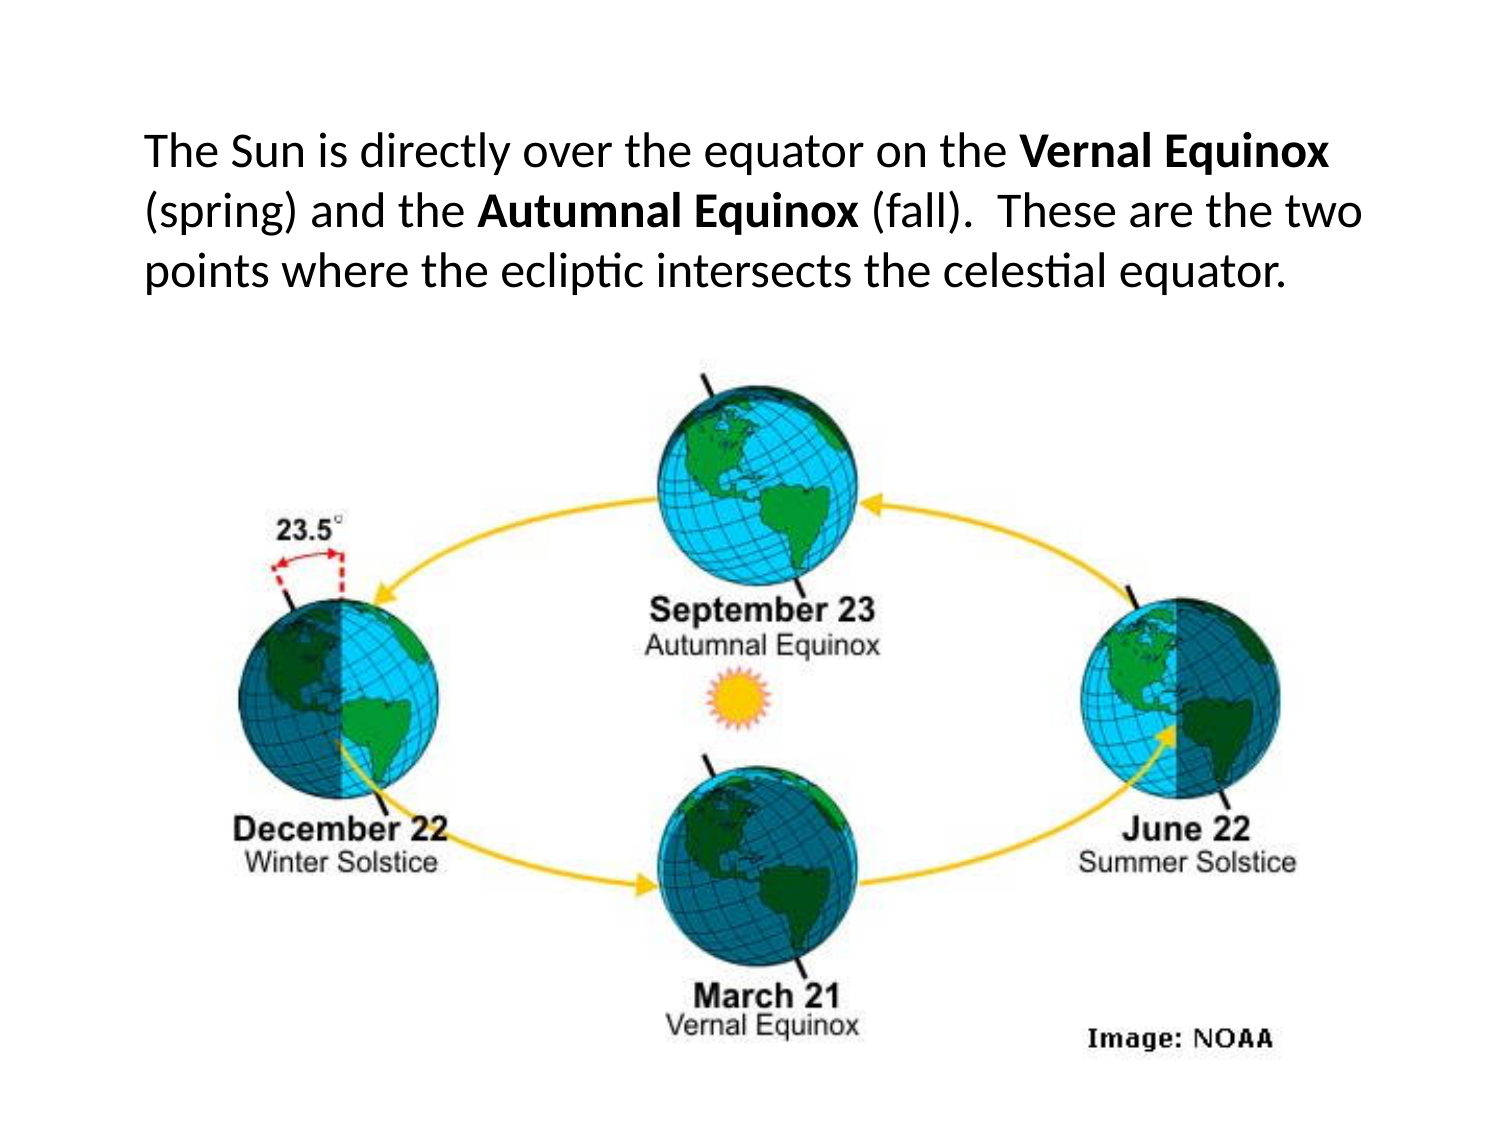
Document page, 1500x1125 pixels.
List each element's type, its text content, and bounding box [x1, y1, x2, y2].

picture [216, 359, 1308, 1073]
text_box The Sun is directly over the equator on the Vernal Equinox (spring) and the Autumnal Equinox (fall). These are the two points where the ecliptic intersects the celestial equator. [129, 110, 1403, 306]
